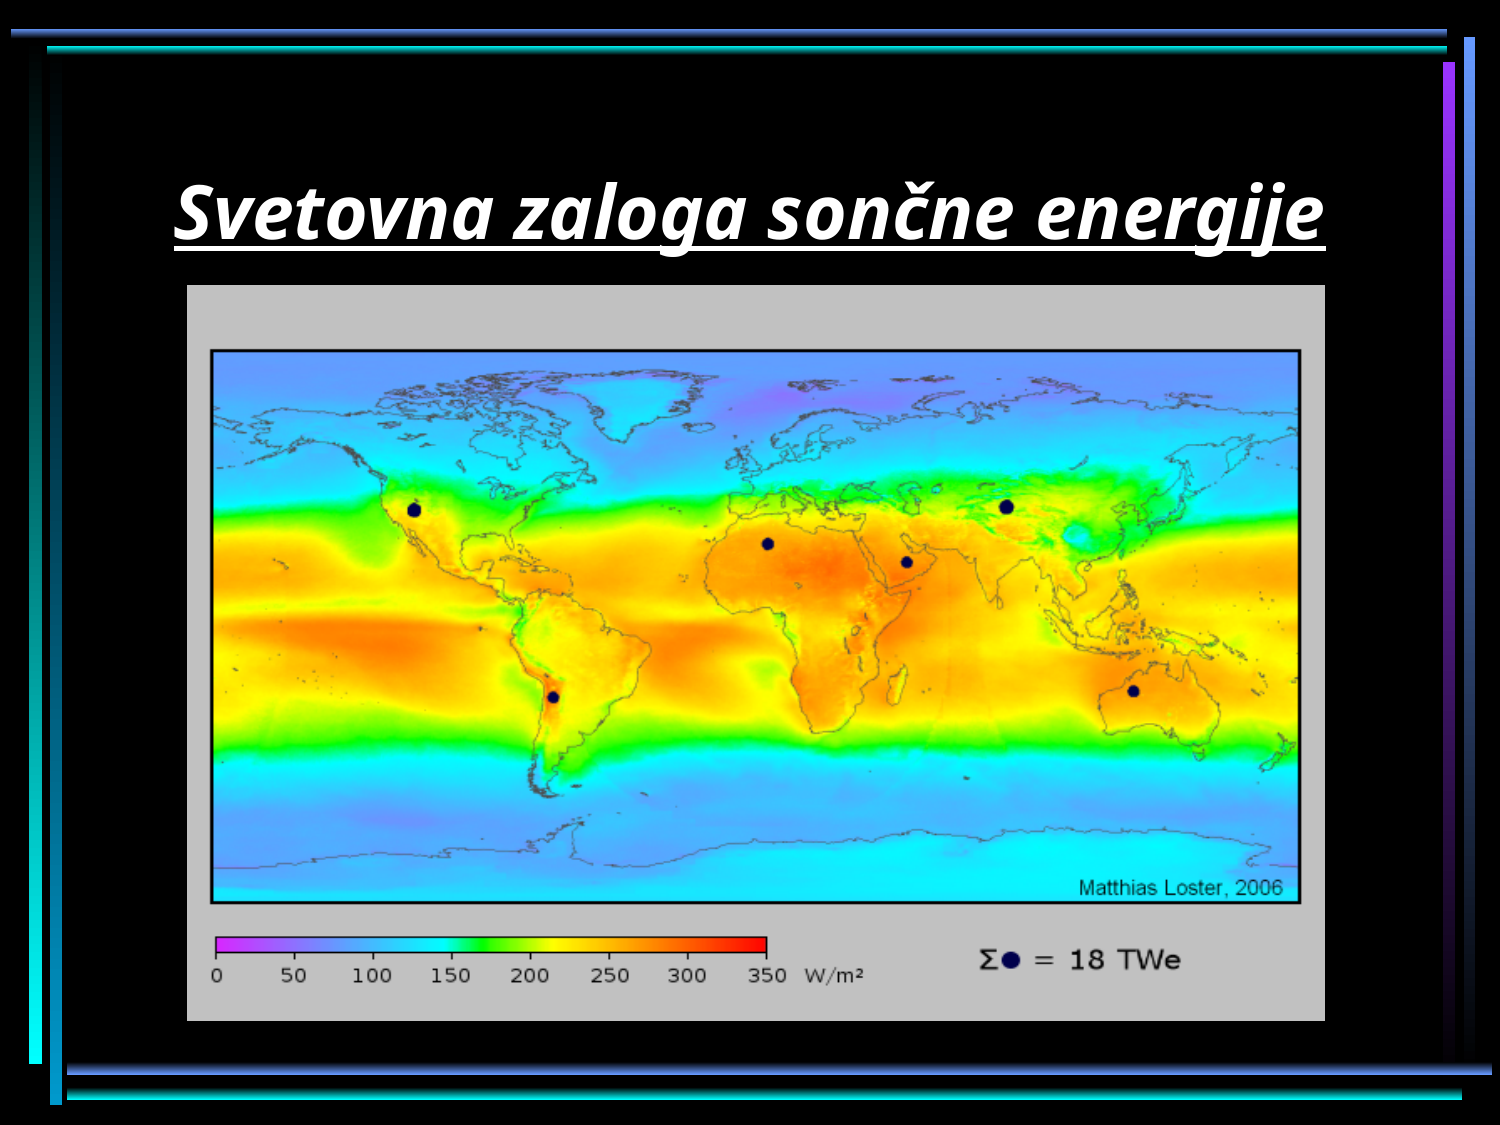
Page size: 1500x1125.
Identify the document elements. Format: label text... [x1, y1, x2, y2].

picture [187, 285, 1325, 1021]
title Svetovna zaloga sončne energije [112, 59, 1388, 263]
